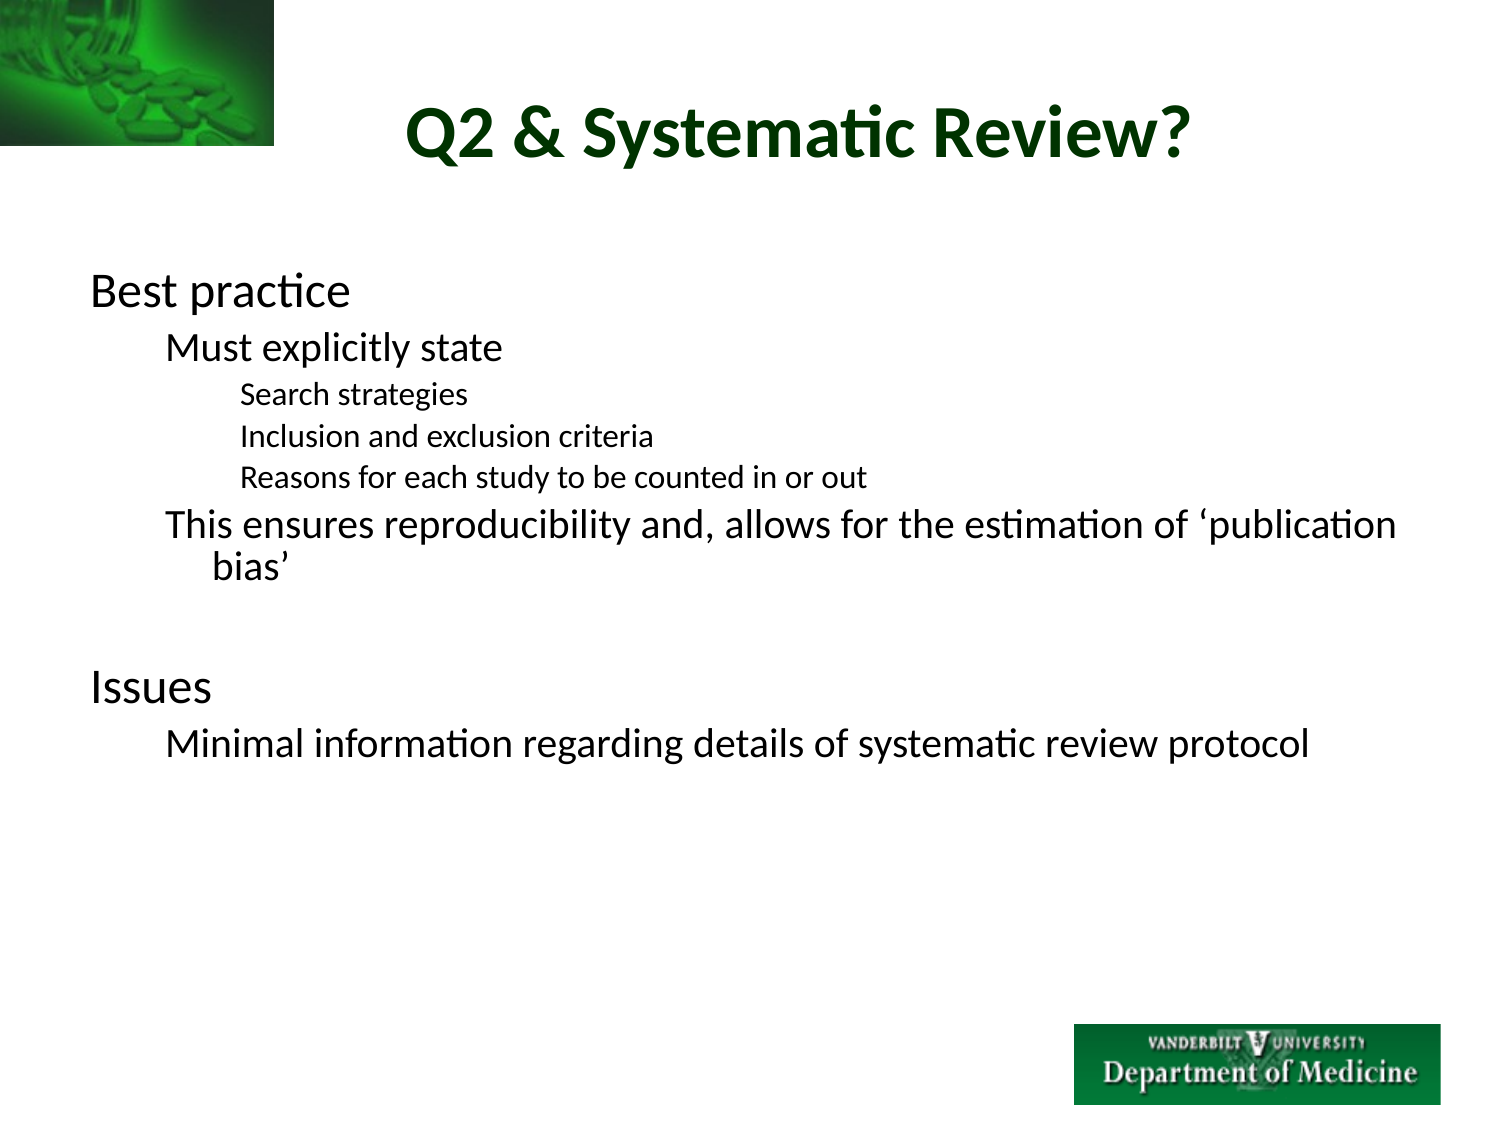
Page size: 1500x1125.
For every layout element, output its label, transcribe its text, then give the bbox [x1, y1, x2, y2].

picture [0, 0, 274, 146]
list Best practice Must explicitly state Search strategies Inclusion and exclusion criteria Reasons for each study to be counted in or out This ensures reproducibility and, allows for the estimation of ‘publication bias’ Issues Minimal information regarding details of systematic review protocol [75, 262, 1426, 1006]
title Q2 & Systematic Review? [187, 45, 1413, 233]
picture [1074, 1024, 1441, 1105]
